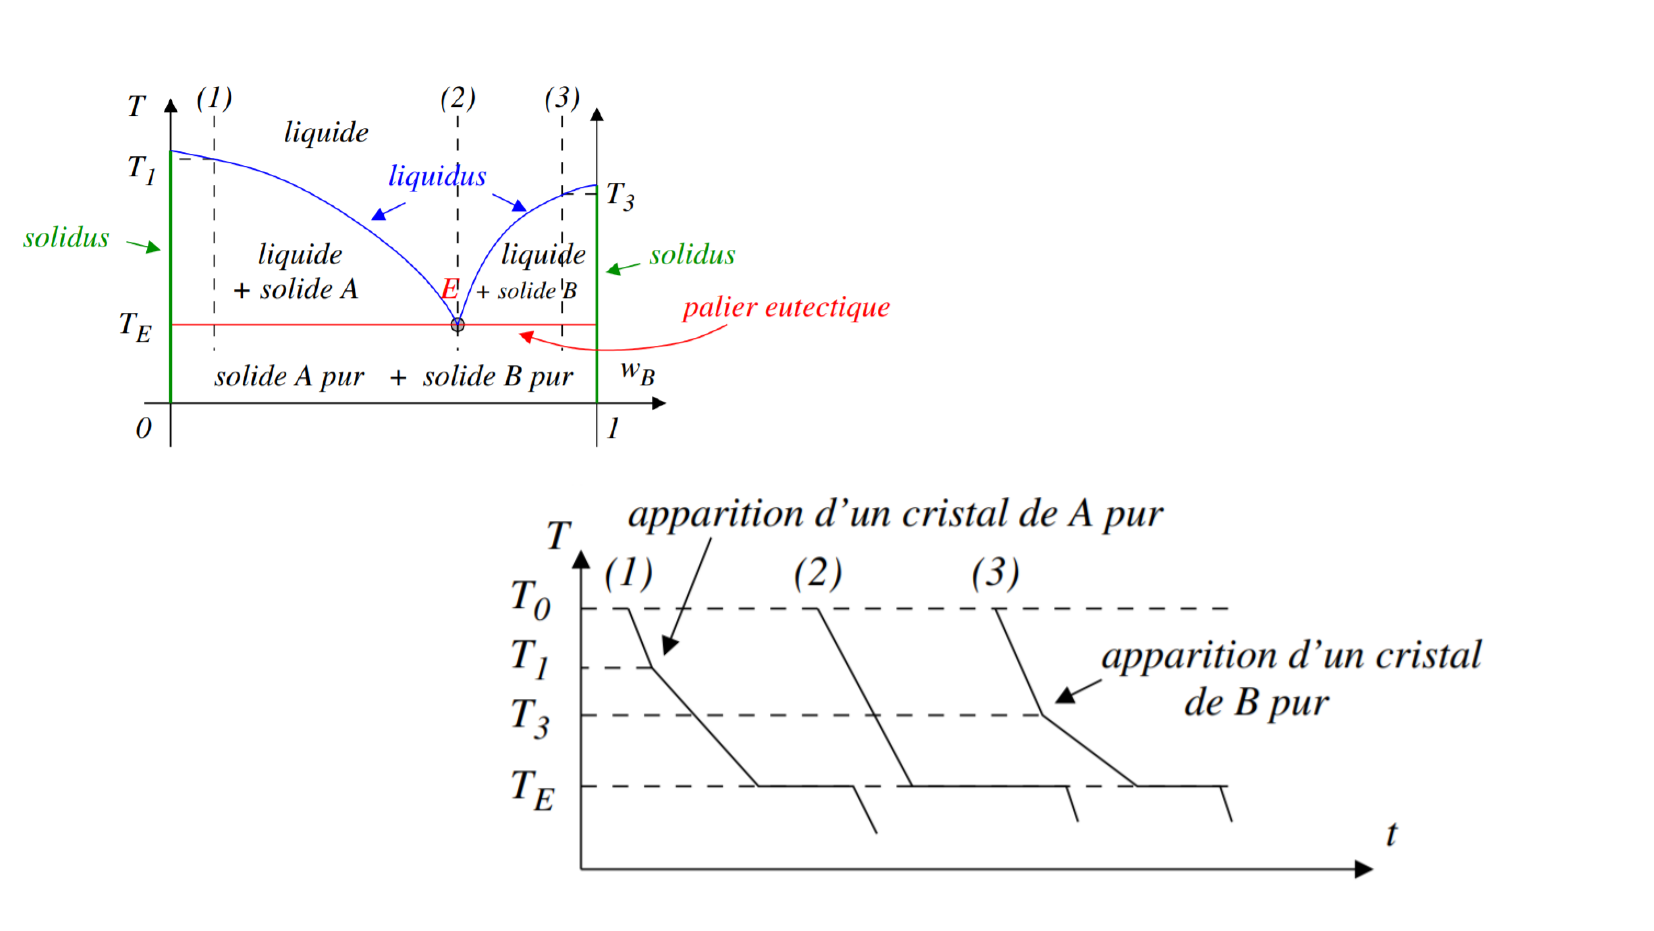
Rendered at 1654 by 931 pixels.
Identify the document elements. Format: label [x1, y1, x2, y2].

picture [11, 58, 962, 464]
picture [472, 484, 1583, 911]
